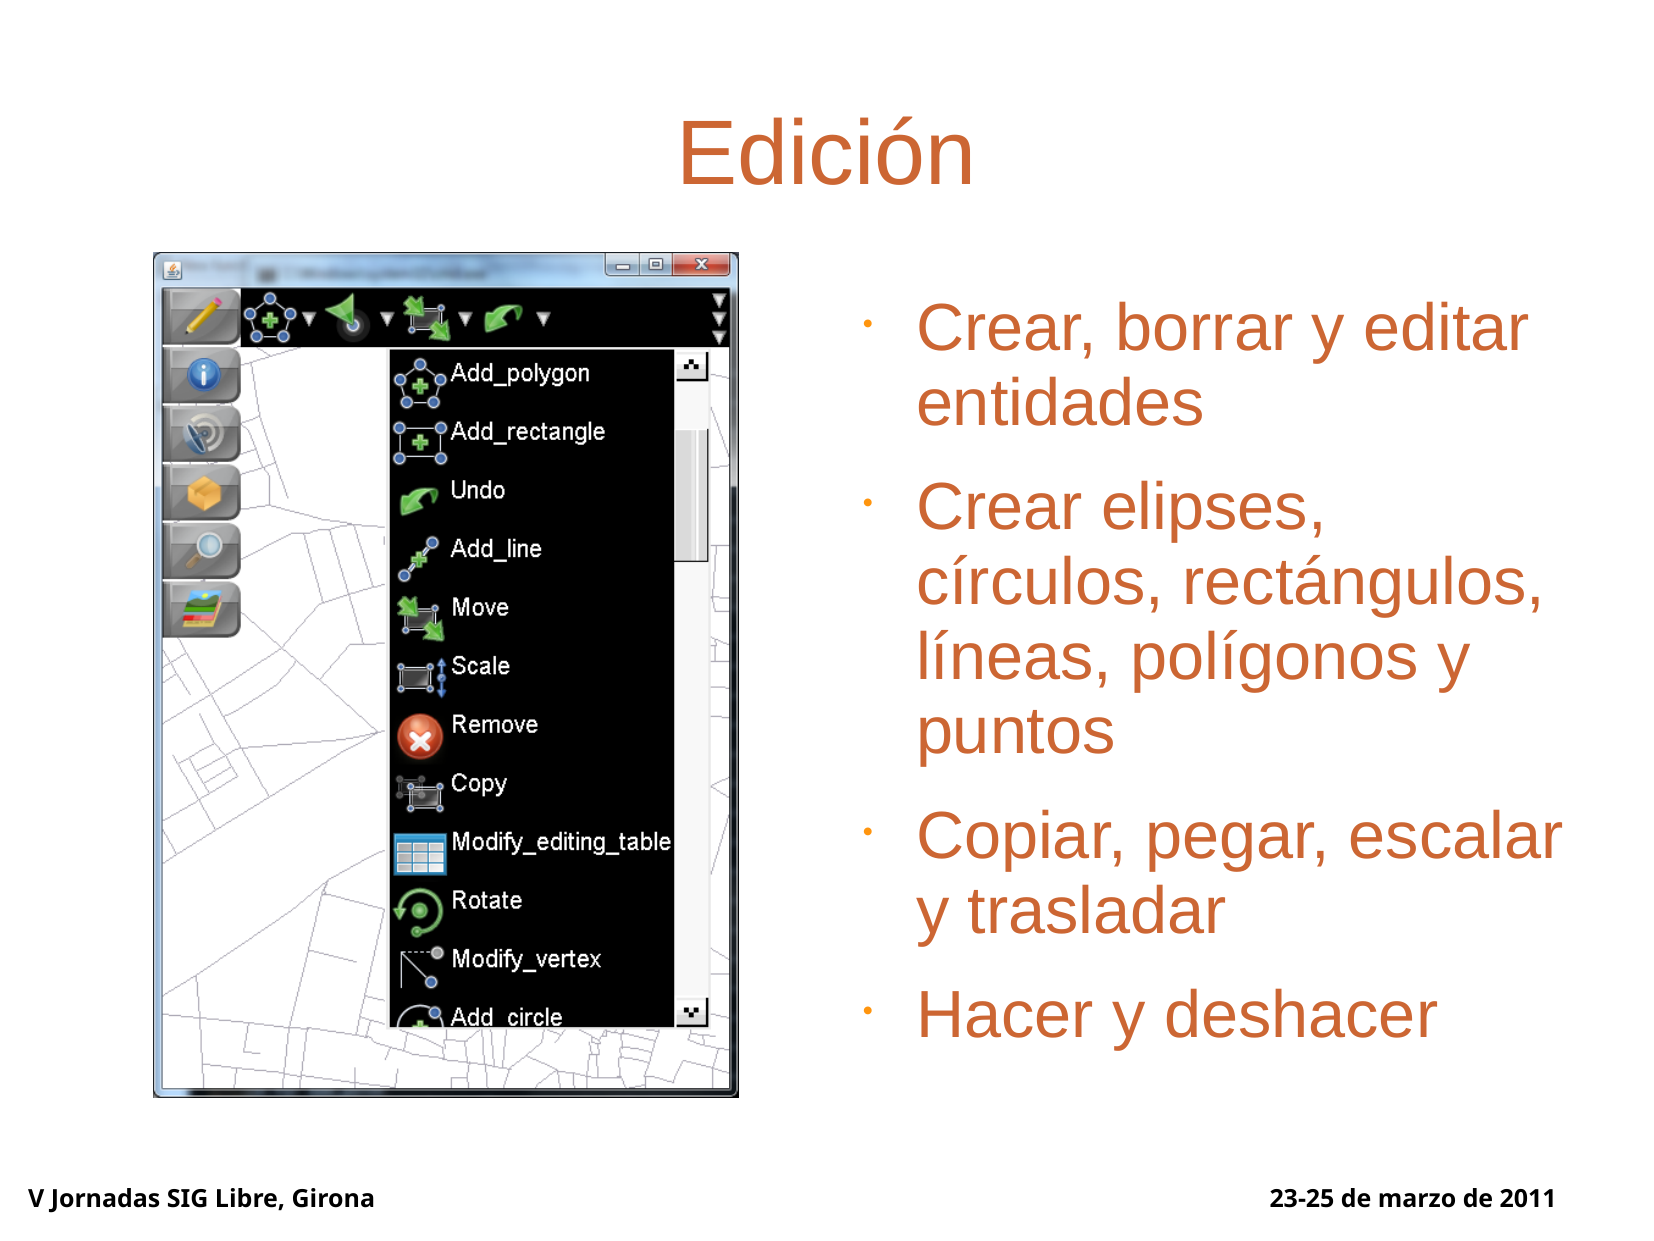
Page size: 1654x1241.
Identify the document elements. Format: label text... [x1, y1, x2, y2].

picture [153, 252, 739, 1098]
list Crear, borrar y editar entidades Crear elipses, círculos, rectángulos, líneas, polígonos y puntos Copiar, pegar, escalar y trasladar Hacer y deshacer [845, 290, 1572, 1109]
title Edición [82, 49, 1571, 257]
